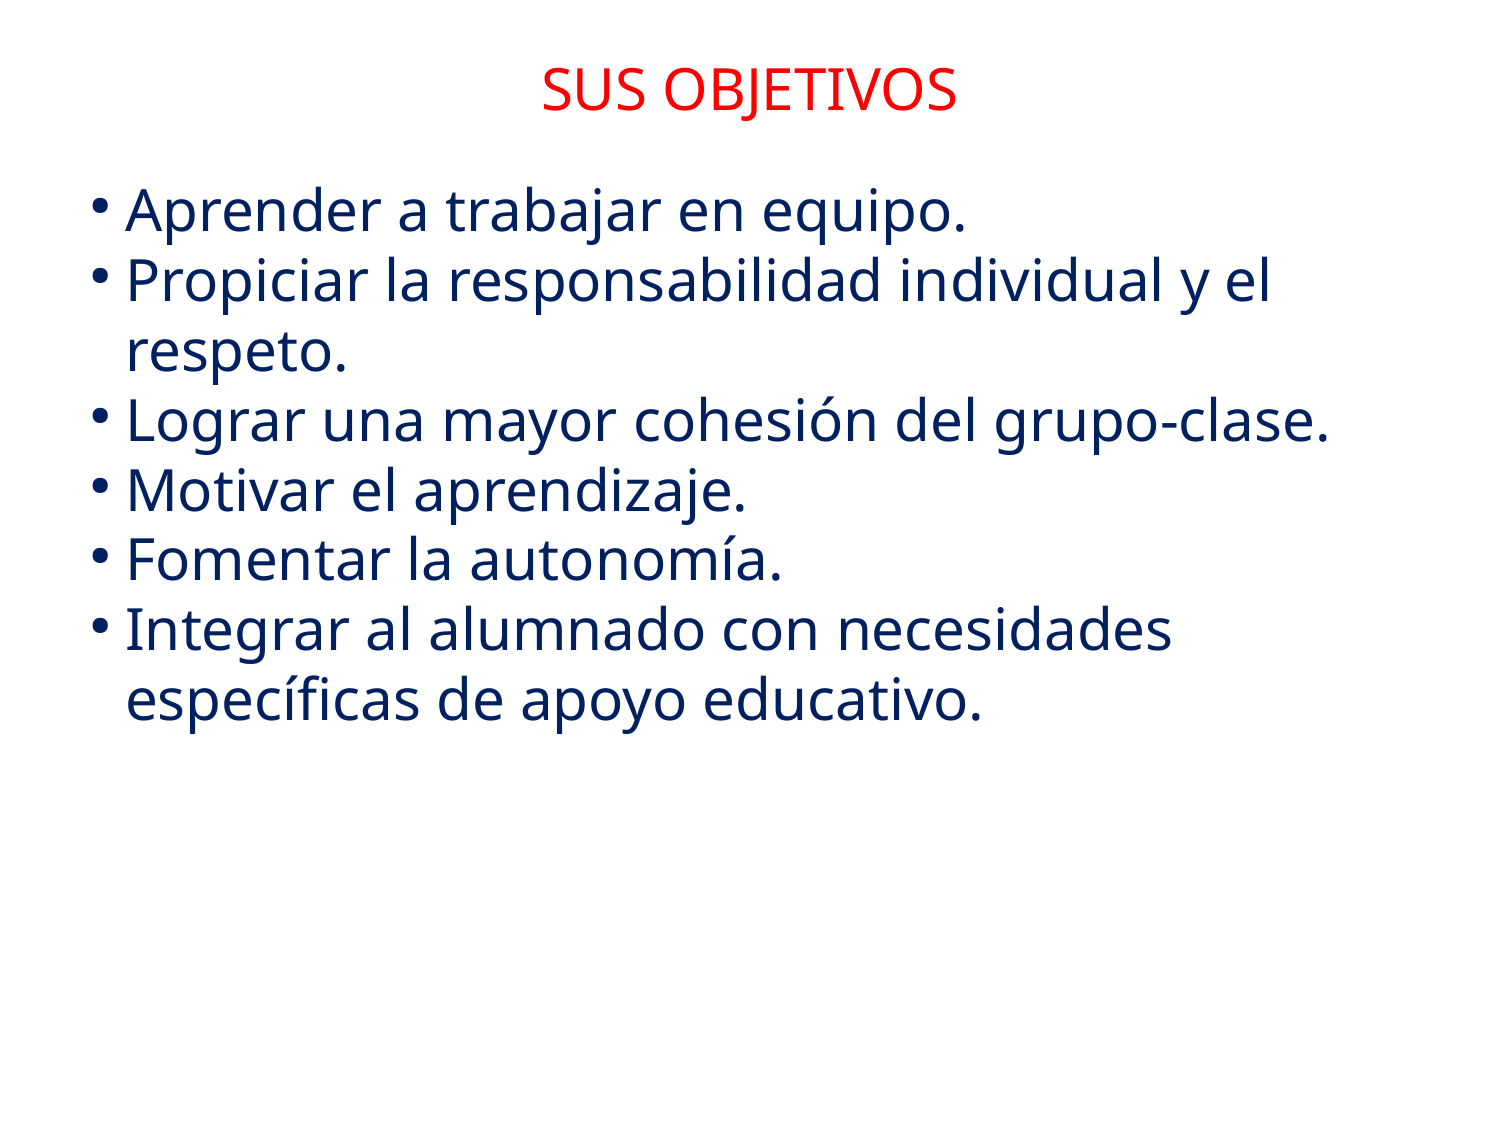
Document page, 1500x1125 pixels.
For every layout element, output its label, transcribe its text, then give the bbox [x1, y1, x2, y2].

text_box Aprender a trabajar en equipo. Propiciar la responsabilidad individual y el respeto. Lograr una mayor cohesión del grupo-clase. Motivar el aprendizaje. Fomentar la autonomía. Integrar al alumnado con necesidades específicas de apoyo educativo. [74, 165, 1425, 1087]
text_box SUS OBJETIVOS [74, 45, 1425, 165]
